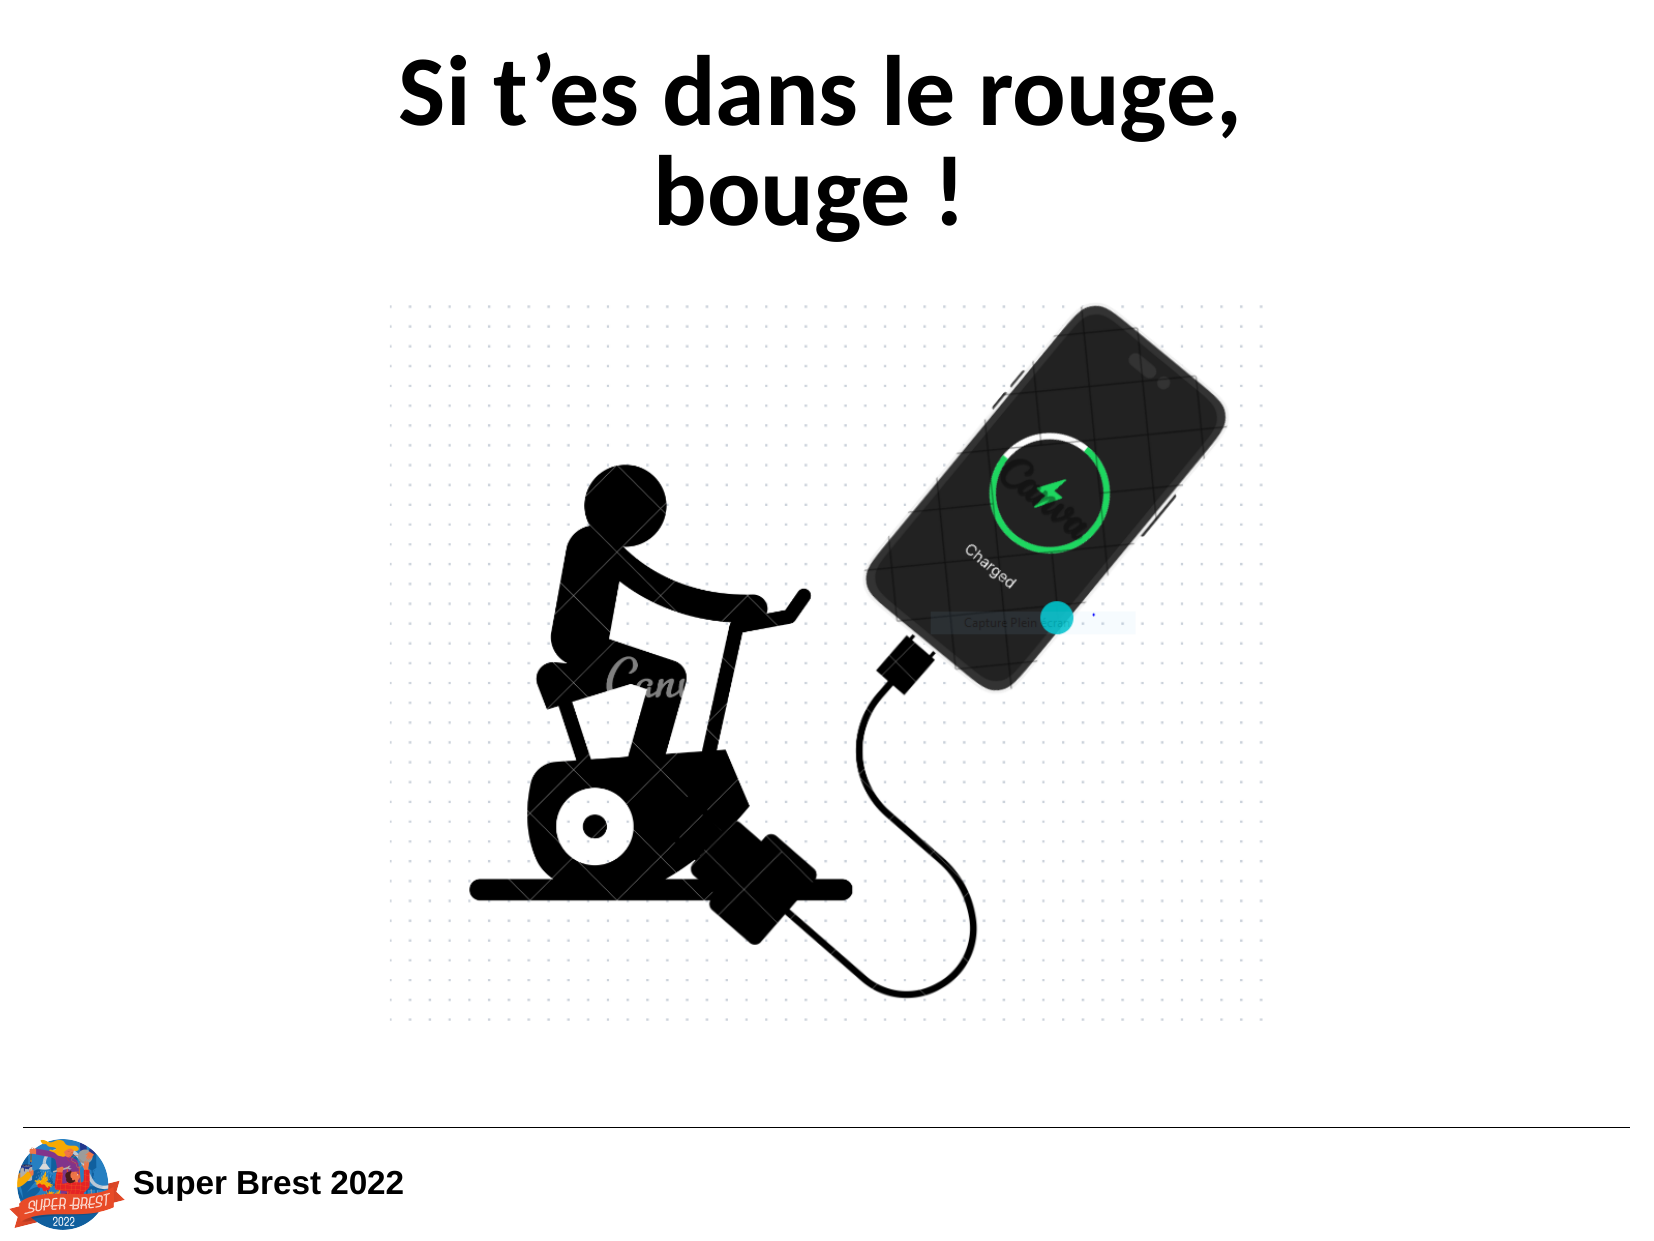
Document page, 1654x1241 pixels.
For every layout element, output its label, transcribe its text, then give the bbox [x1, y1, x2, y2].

picture [9, 1139, 125, 1230]
title Si t’es dans le rouge, bouge ! [295, 47, 1347, 255]
text_box Super Brest 2022 [125, 1157, 1040, 1210]
picture [389, 295, 1268, 1021]
